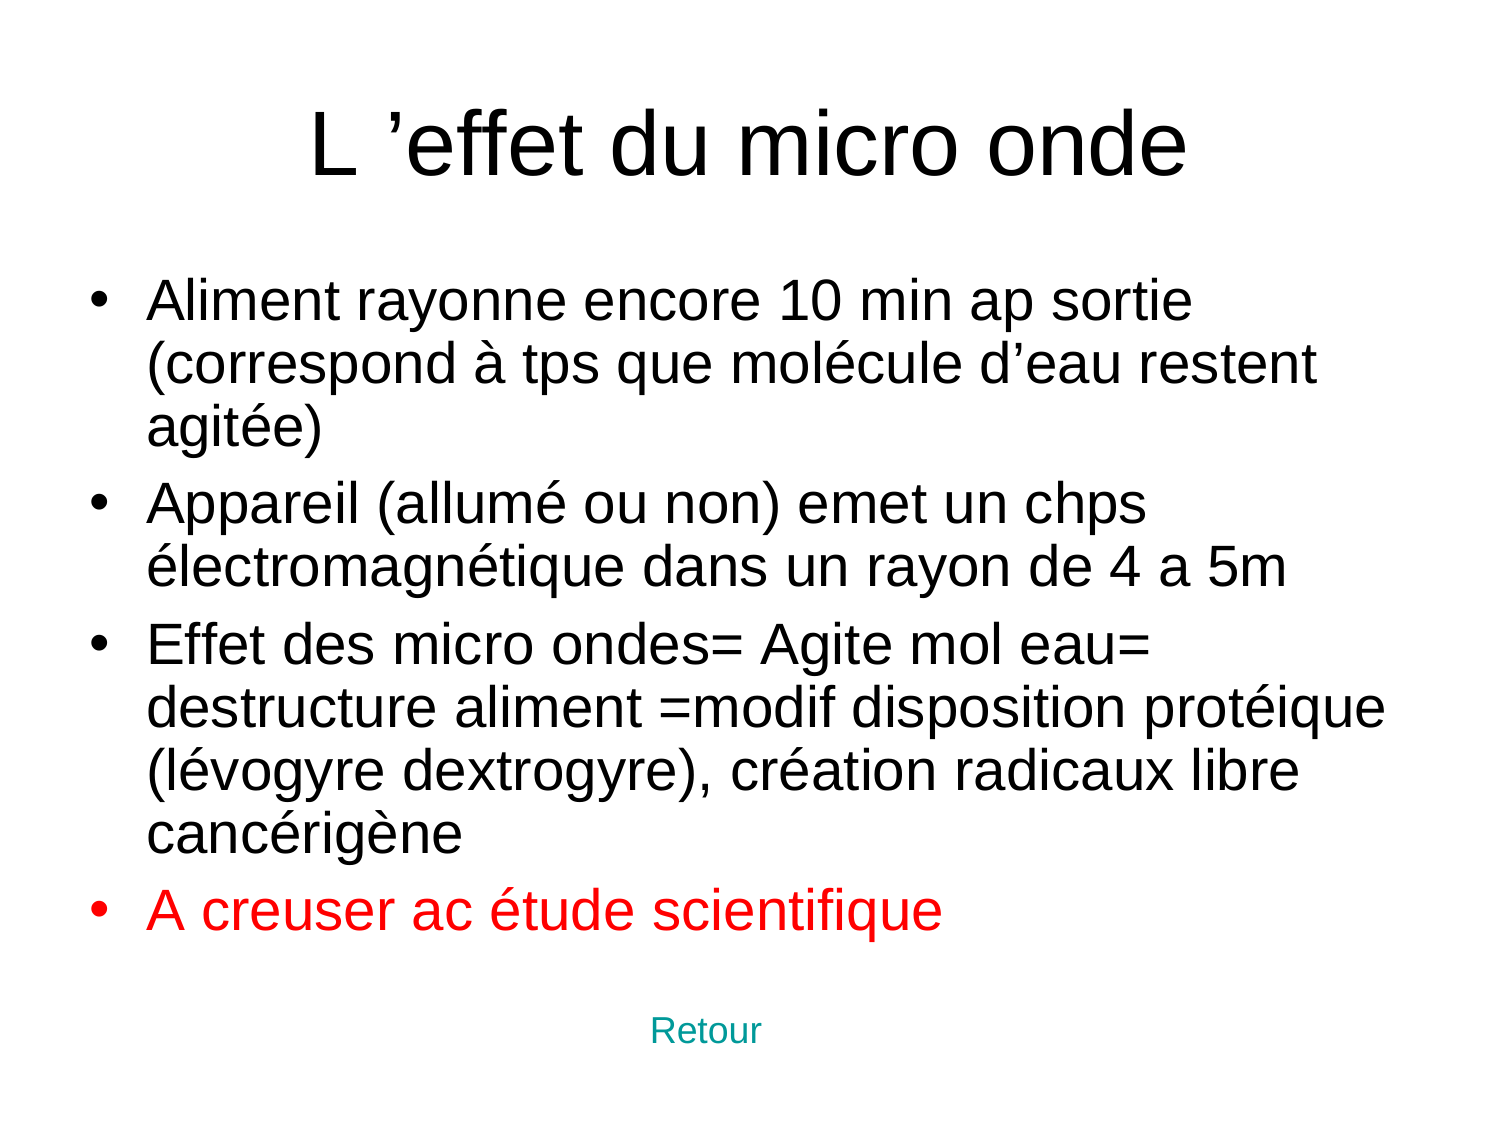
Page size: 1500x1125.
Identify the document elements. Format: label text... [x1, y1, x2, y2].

text_box Retour [635, 998, 788, 1059]
title L ’effet du micro onde [75, 45, 1426, 233]
list Aliment rayonne encore 10 min ap sortie (correspond à tps que molécule d’eau restent agitée) Appareil (allumé ou non) emet un chps électromagnétique dans un rayon de 4 a 5m Effet des micro ondes= Agite mol eau= destructure aliment =modif disposition protéique (lévogyre dextrogyre), création radicaux libre cancérigène A creuser ac étude scientifique [75, 262, 1426, 1005]
